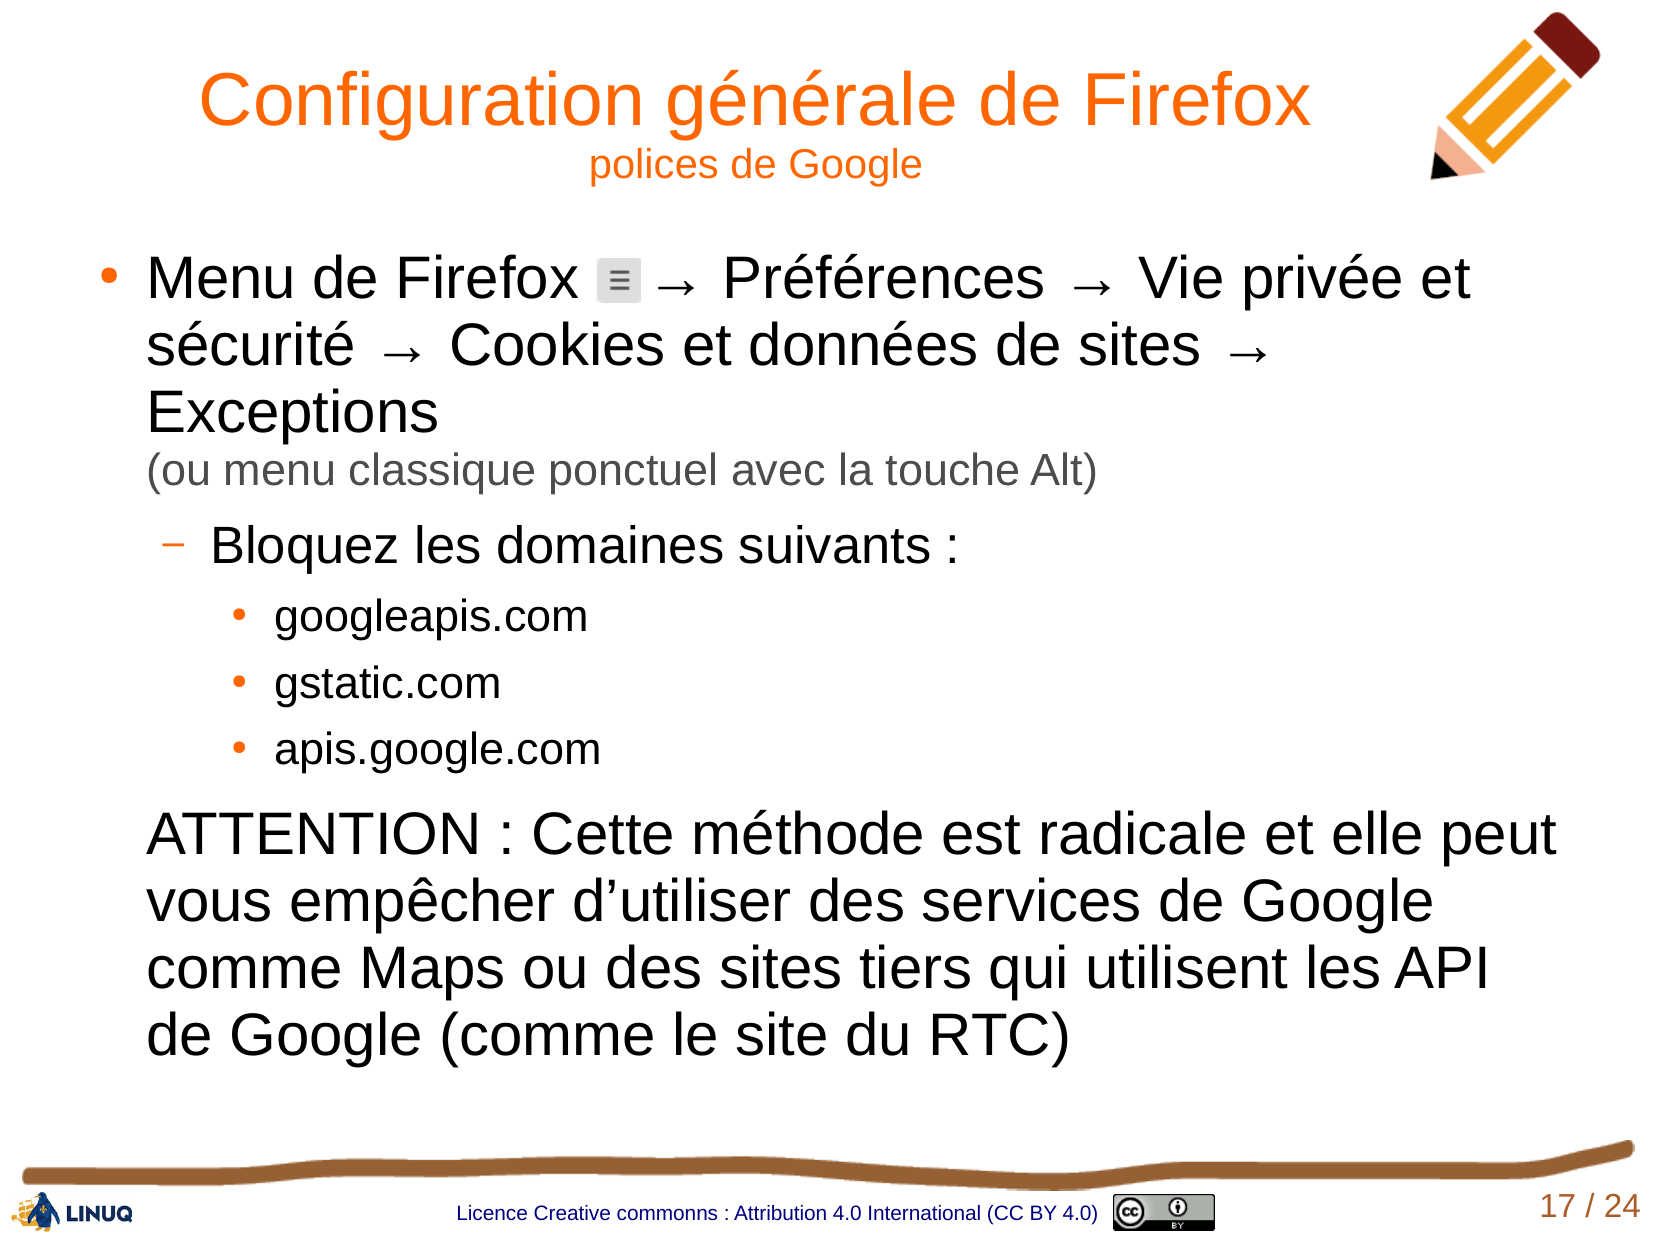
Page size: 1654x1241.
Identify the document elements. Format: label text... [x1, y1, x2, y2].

picture [11, 1192, 132, 1232]
picture [1430, 12, 1601, 181]
picture [1113, 1194, 1215, 1231]
list Menu de Firefox → Préférences → Vie privée et sécurité → Cookies et données de sites → Exceptions (ou menu classique ponctuel avec la touche Alt) Bloquez les domaines suivants : googleapis.com gstatic.com apis.google.com ATTENTION : Cette méthode est radicale et elle peut vous empêcher d’utiliser des services de Google comme Maps ou des sites tiers qui utilisent les API de Google (comme le site du RTC) [82, 243, 1571, 1075]
picture [596, 258, 641, 303]
picture [22, 1140, 1635, 1191]
title Configuration générale de Firefox polices de Google [82, 57, 1430, 188]
